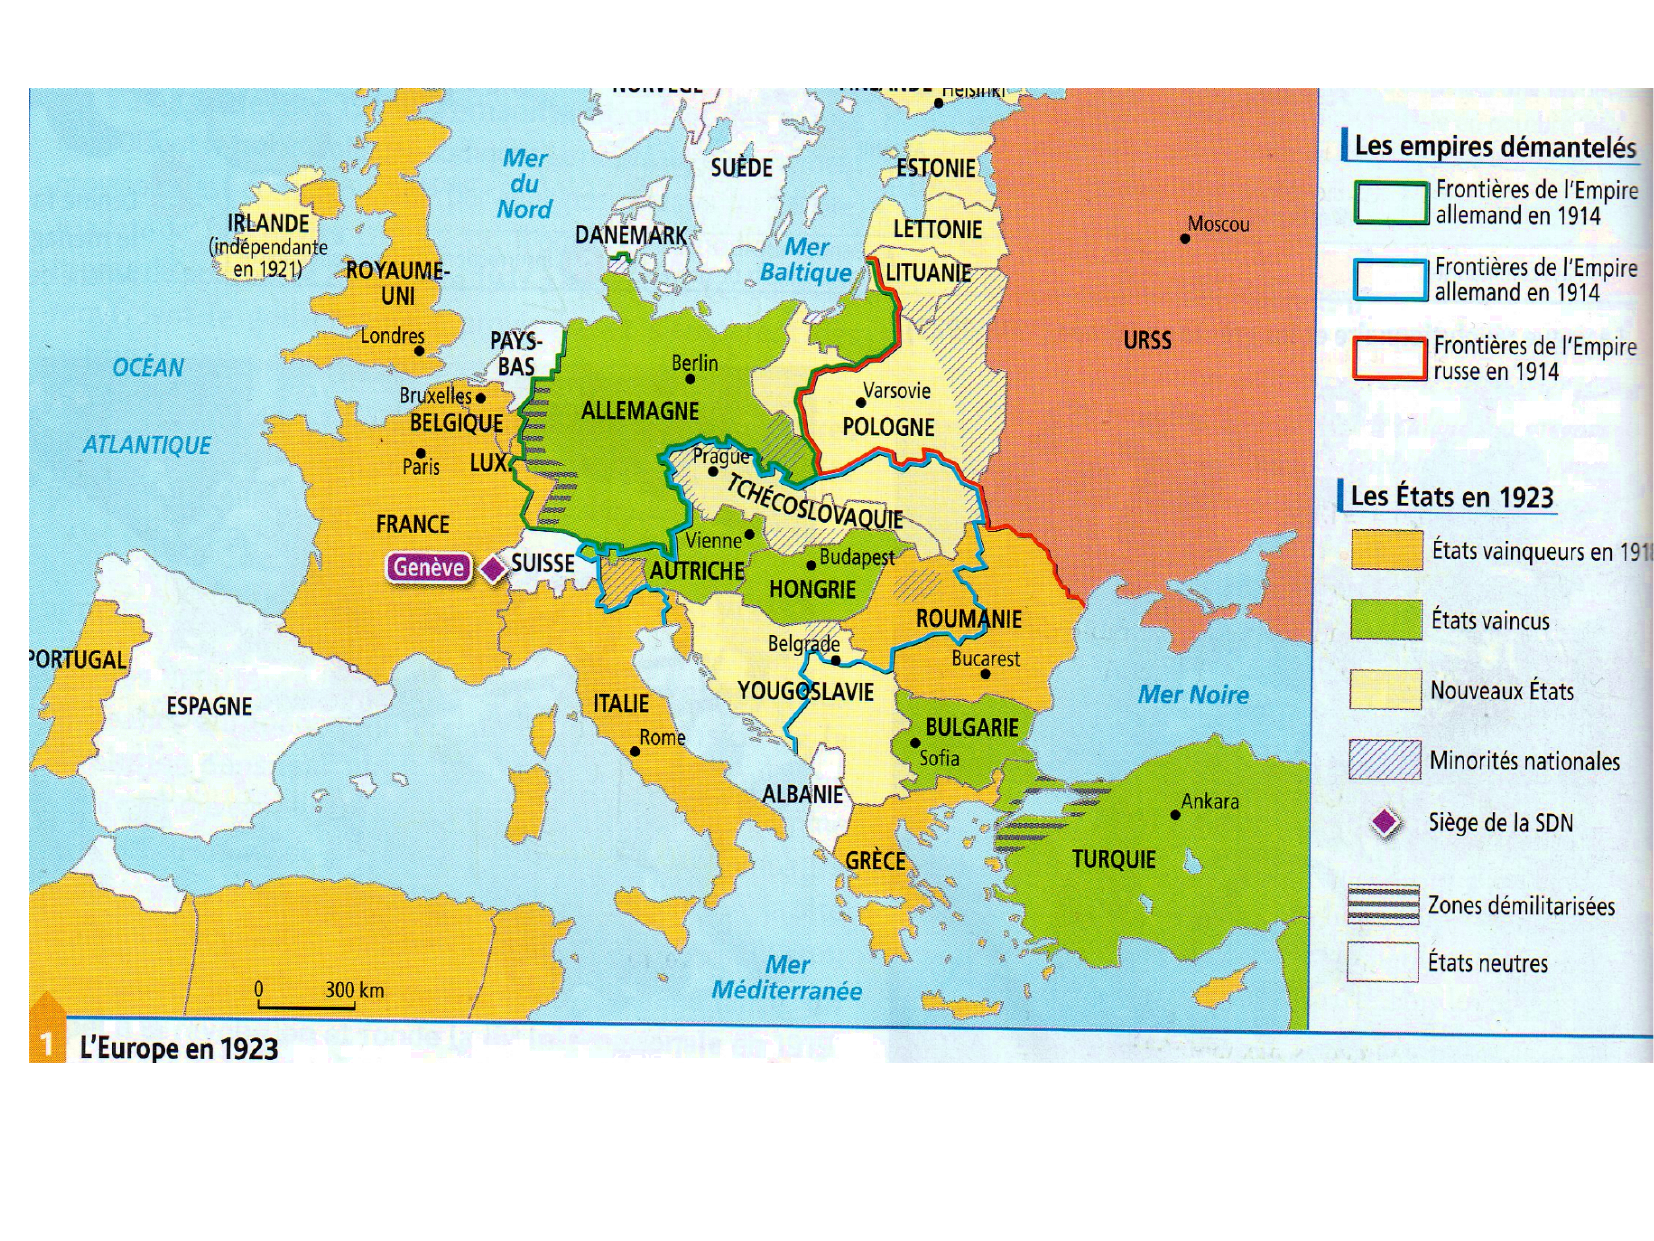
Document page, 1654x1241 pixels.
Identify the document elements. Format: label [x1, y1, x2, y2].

picture [29, 88, 1654, 1063]
